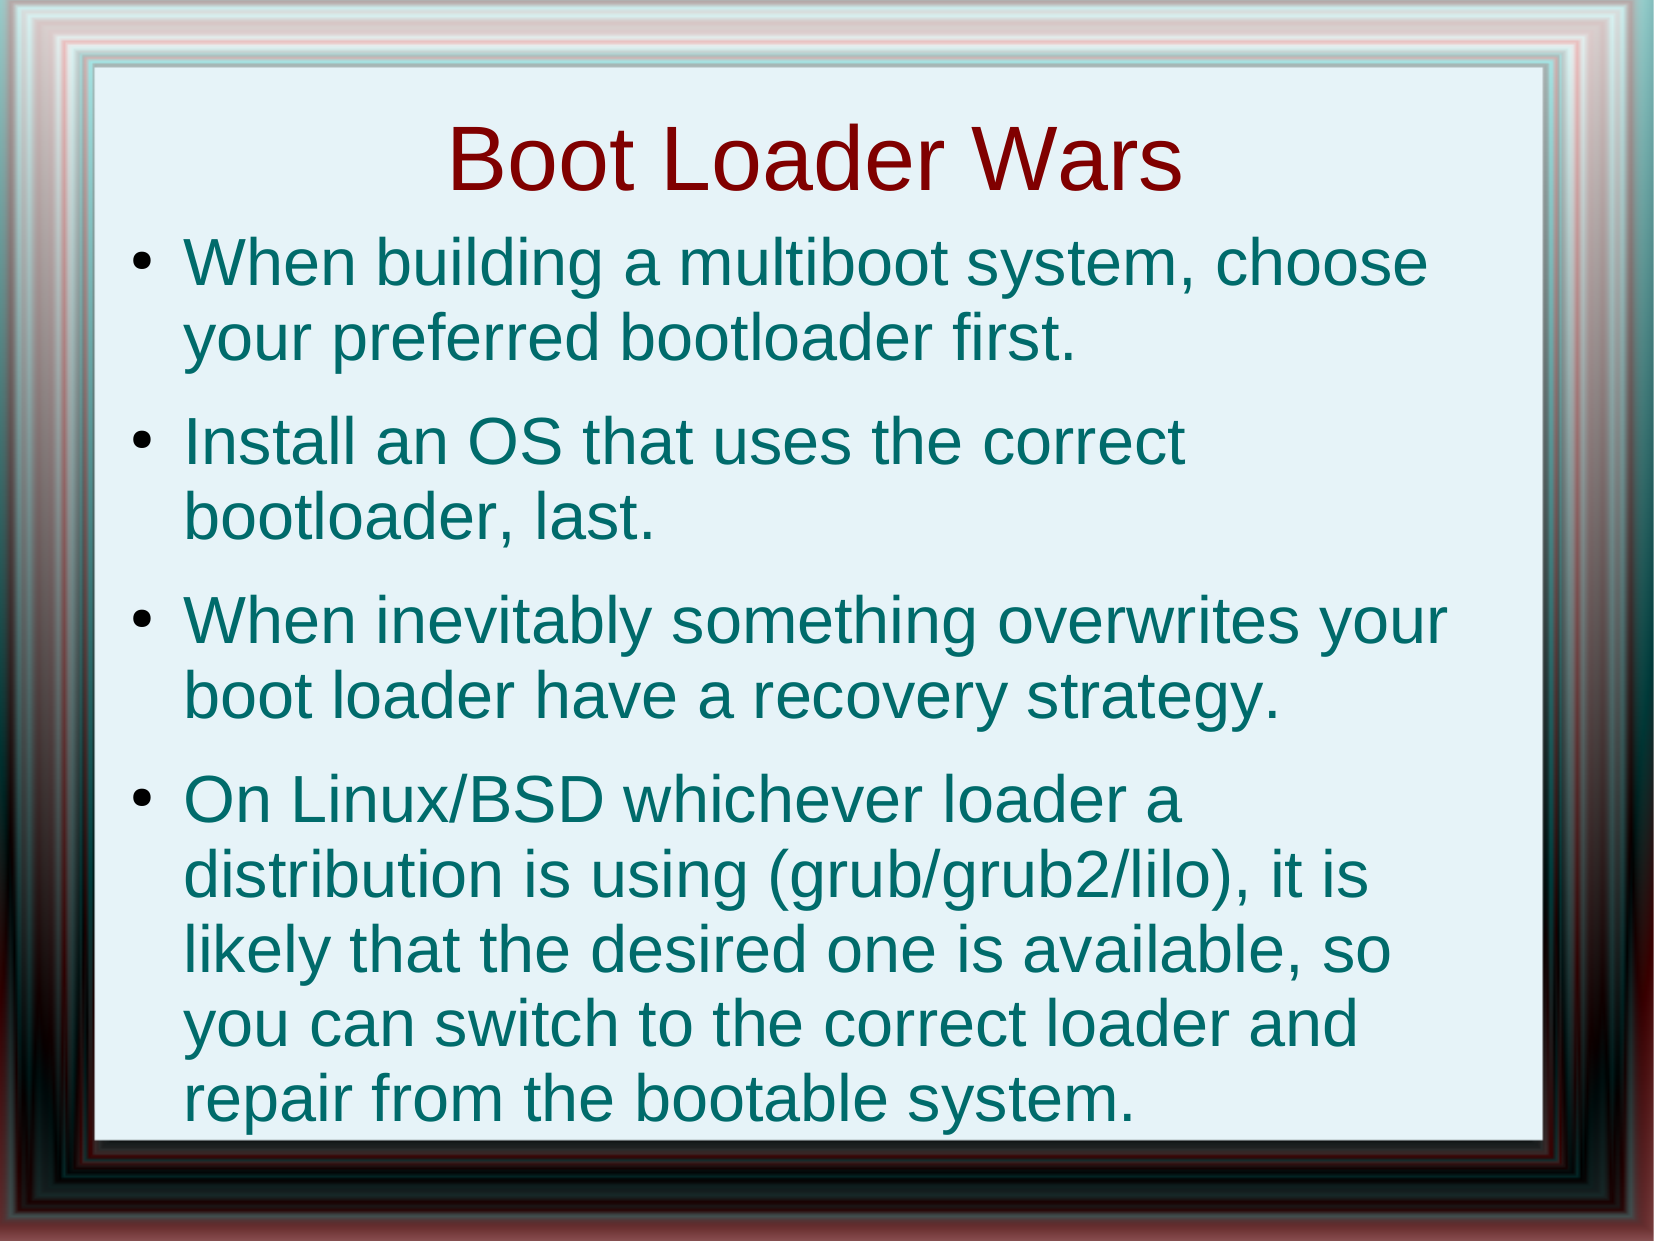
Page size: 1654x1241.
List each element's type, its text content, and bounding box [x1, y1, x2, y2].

picture [0, 0, 1654, 1241]
list When building a multiboot system, choose your preferred bootloader first. Install an OS that uses the correct bootloader, last. When inevitably something overwrites your boot loader have a recovery strategy. On Linux/BSD whichever loader a distribution is using (grub/grub2/lilo), it is likely that the desired one is available, so you can switch to the correct loader and repair from the bootable system. [112, 225, 1501, 1137]
title Boot Loader Wars [120, 75, 1538, 243]
